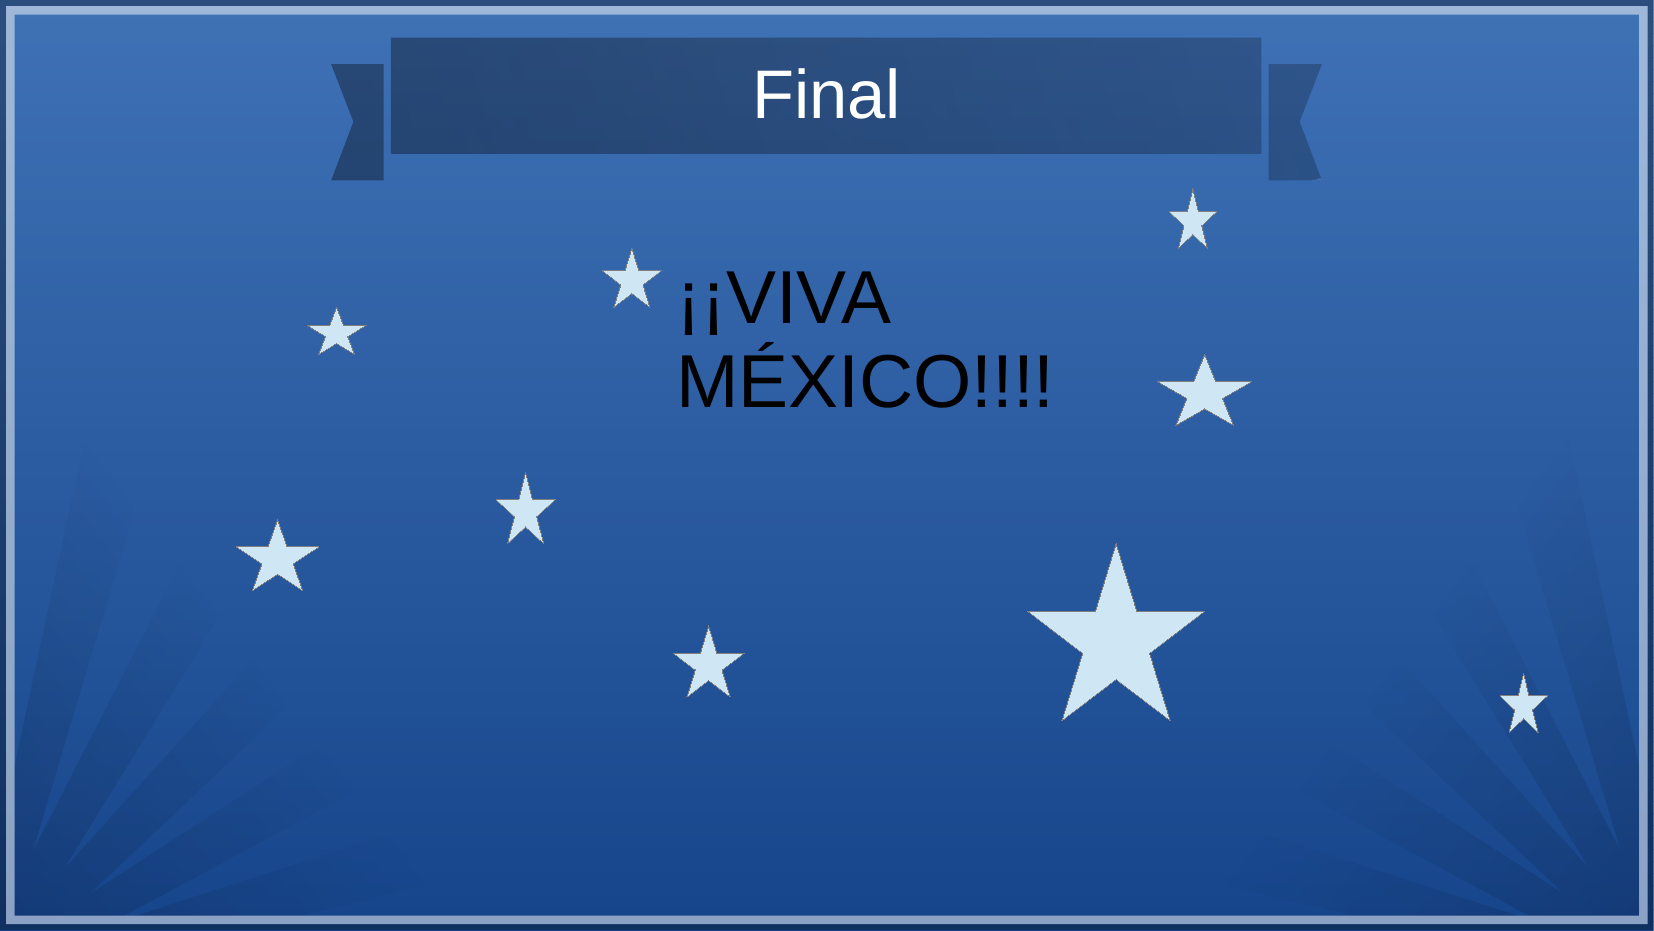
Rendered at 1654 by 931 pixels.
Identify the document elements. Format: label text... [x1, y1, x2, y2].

text_box [1169, 188, 1217, 249]
text_box [1027, 543, 1205, 721]
text_box [496, 472, 556, 544]
text_box ¡¡VIVA MÉXICO!!!! [661, 248, 1075, 438]
text_box [236, 519, 319, 591]
title Final [389, 35, 1264, 154]
text_box [673, 625, 745, 697]
text_box [307, 307, 367, 355]
text_box [602, 248, 662, 308]
text_box [1157, 354, 1252, 426]
text_box [1500, 673, 1548, 733]
